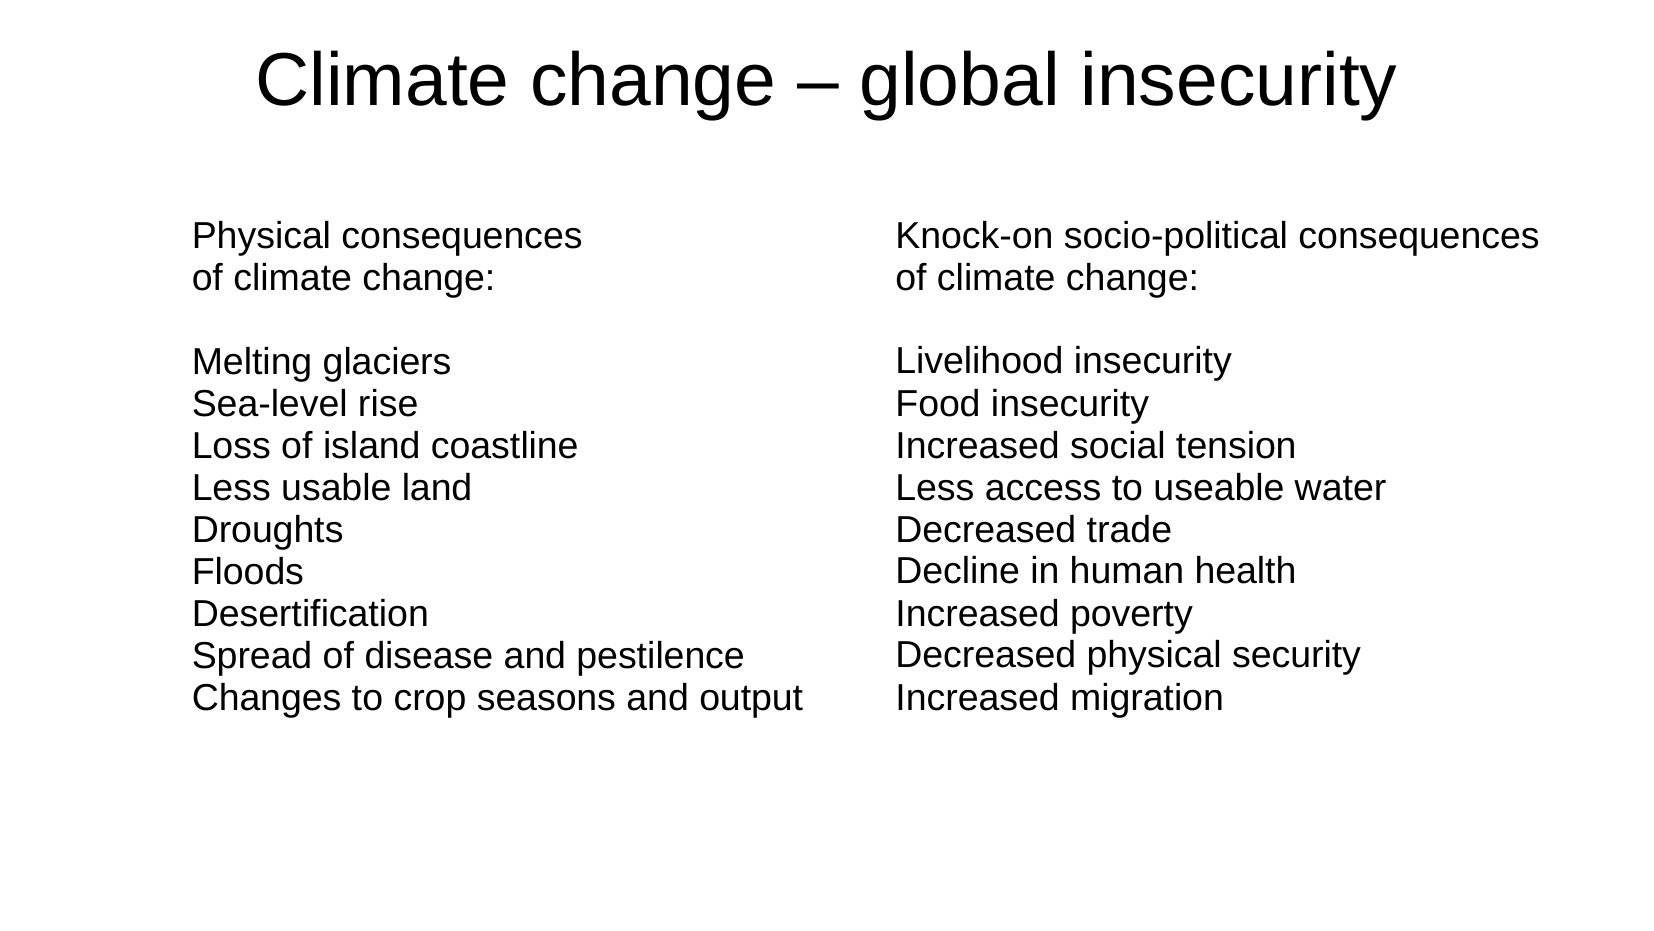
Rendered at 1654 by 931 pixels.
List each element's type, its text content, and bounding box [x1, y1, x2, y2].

text_box Physical consequences of climate change: Melting glaciers Sea-level rise Loss of island coastline Less usable land Droughts Floods Desertification Spread of disease and pestilence Changes to crop seasons and output [177, 207, 819, 768]
text_box Knock-on socio-political consequences of climate change: Livelihood insecurity Food insecurity Increased social tension Less access to useable water Decreased trade Decline in human health Increased poverty Decreased physical security Increased migration [880, 206, 1565, 768]
title Climate change – global insecurity [0, 0, 1654, 159]
